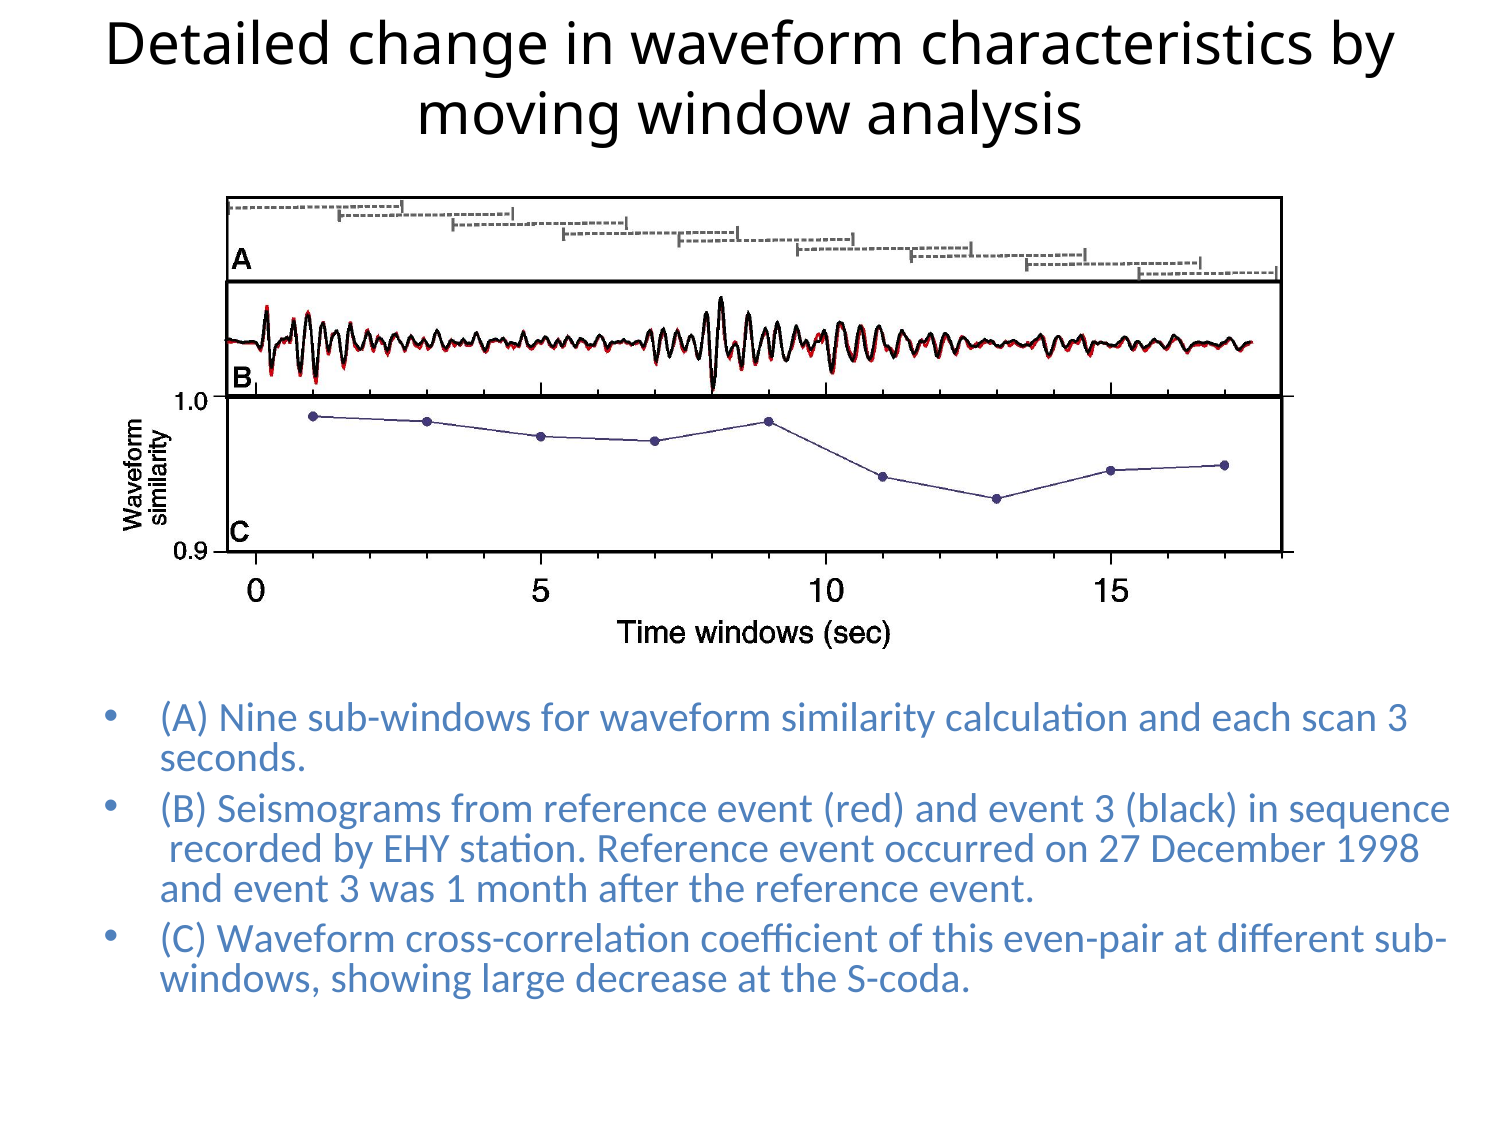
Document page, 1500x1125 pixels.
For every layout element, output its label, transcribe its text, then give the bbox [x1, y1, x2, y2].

list (A) Nine sub-windows for waveform similarity calculation and each scan 3 seconds. (B) Seismograms from reference event (red) and event 3 (black) in sequence recorded by EHY station. Reference event occurred on 27 December 1998 and event 3 was 1 month after the reference event. (C) Waveform cross-correlation coefficient of this even-pair at different sub-windows, showing large decrease at the S-coda. [88, 692, 1471, 1016]
picture [123, 196, 1294, 649]
title Detailed change in waveform characteristics by moving window analysis [0, 0, 1500, 192]
